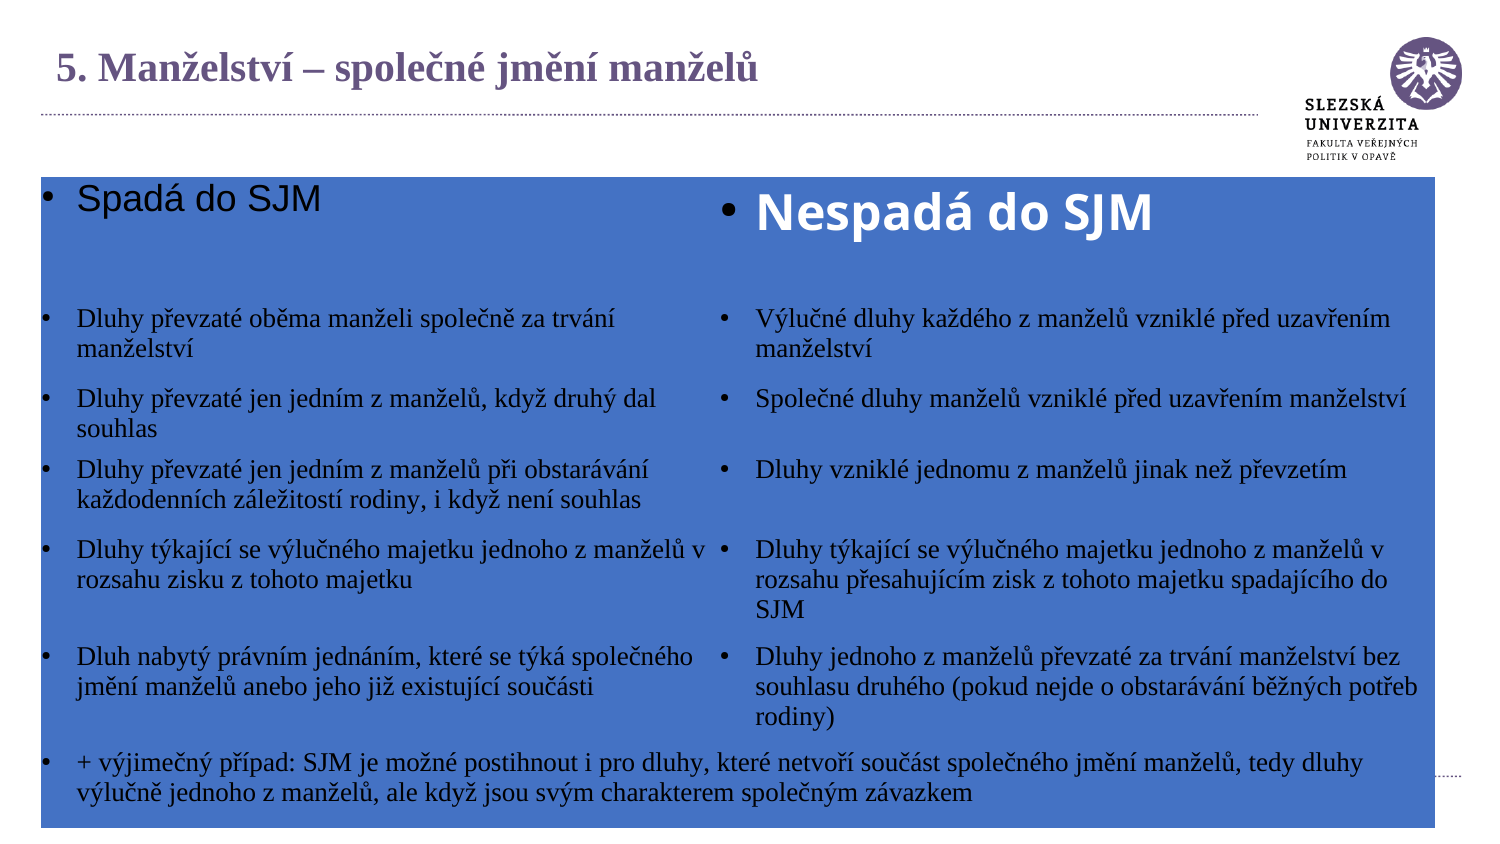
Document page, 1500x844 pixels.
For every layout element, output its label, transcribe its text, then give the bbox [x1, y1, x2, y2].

title 5. Manželství – společné jmění manželů [41, 32, 1220, 116]
table_cell Dluhy převzaté jen jedním z manželů při obstarávání každodenních záležitostí rodiny, i když není souhlas [41, 455, 720, 535]
table_cell Dluh nabytý právním jednáním, které se týká společného jmění manželů anebo jeho již existující součásti [41, 642, 720, 748]
table_cell Dluhy týkající se výlučného majetku jednoho z manželů v rozsahu přesahujícím zisk z tohoto majetku spadajícího do SJM [720, 535, 1435, 642]
table_cell Dluhy vzniklé jednomu z manželů jinak než převzetím [720, 455, 1435, 535]
table_cell Dluhy týkající se výlučného majetku jednoho z manželů v rozsahu zisku z tohoto majetku [41, 535, 720, 642]
table_header Nespadá do SJM [720, 177, 1435, 304]
table_cell Dluhy jednoho z manželů převzaté za trvání manželství bez souhlasu druhého (pokud nejde o obstarávání běžných potřeb rodiny) [720, 642, 1435, 748]
table_cell + výjimečný případ: SJM je možné postihnout i pro dluhy, které netvoří součást společného jmění manželů, tedy dluhy výlučně jednoho z manželů, ale když jsou svým charakterem společným závazkem [41, 748, 1435, 828]
table_cell Dluhy převzaté oběma manželi společně za trvání manželství [41, 304, 720, 384]
table_cell Dluhy převzaté jen jedním z manželů, když druhý dal souhlas [41, 384, 720, 455]
table_header Spadá do SJM [41, 177, 720, 304]
table_cell Výlučné dluhy každého z manželů vzniklé před uzavřením manželství [720, 304, 1435, 384]
table_cell Společné dluhy manželů vzniklé před uzavřením manželství [720, 384, 1435, 455]
